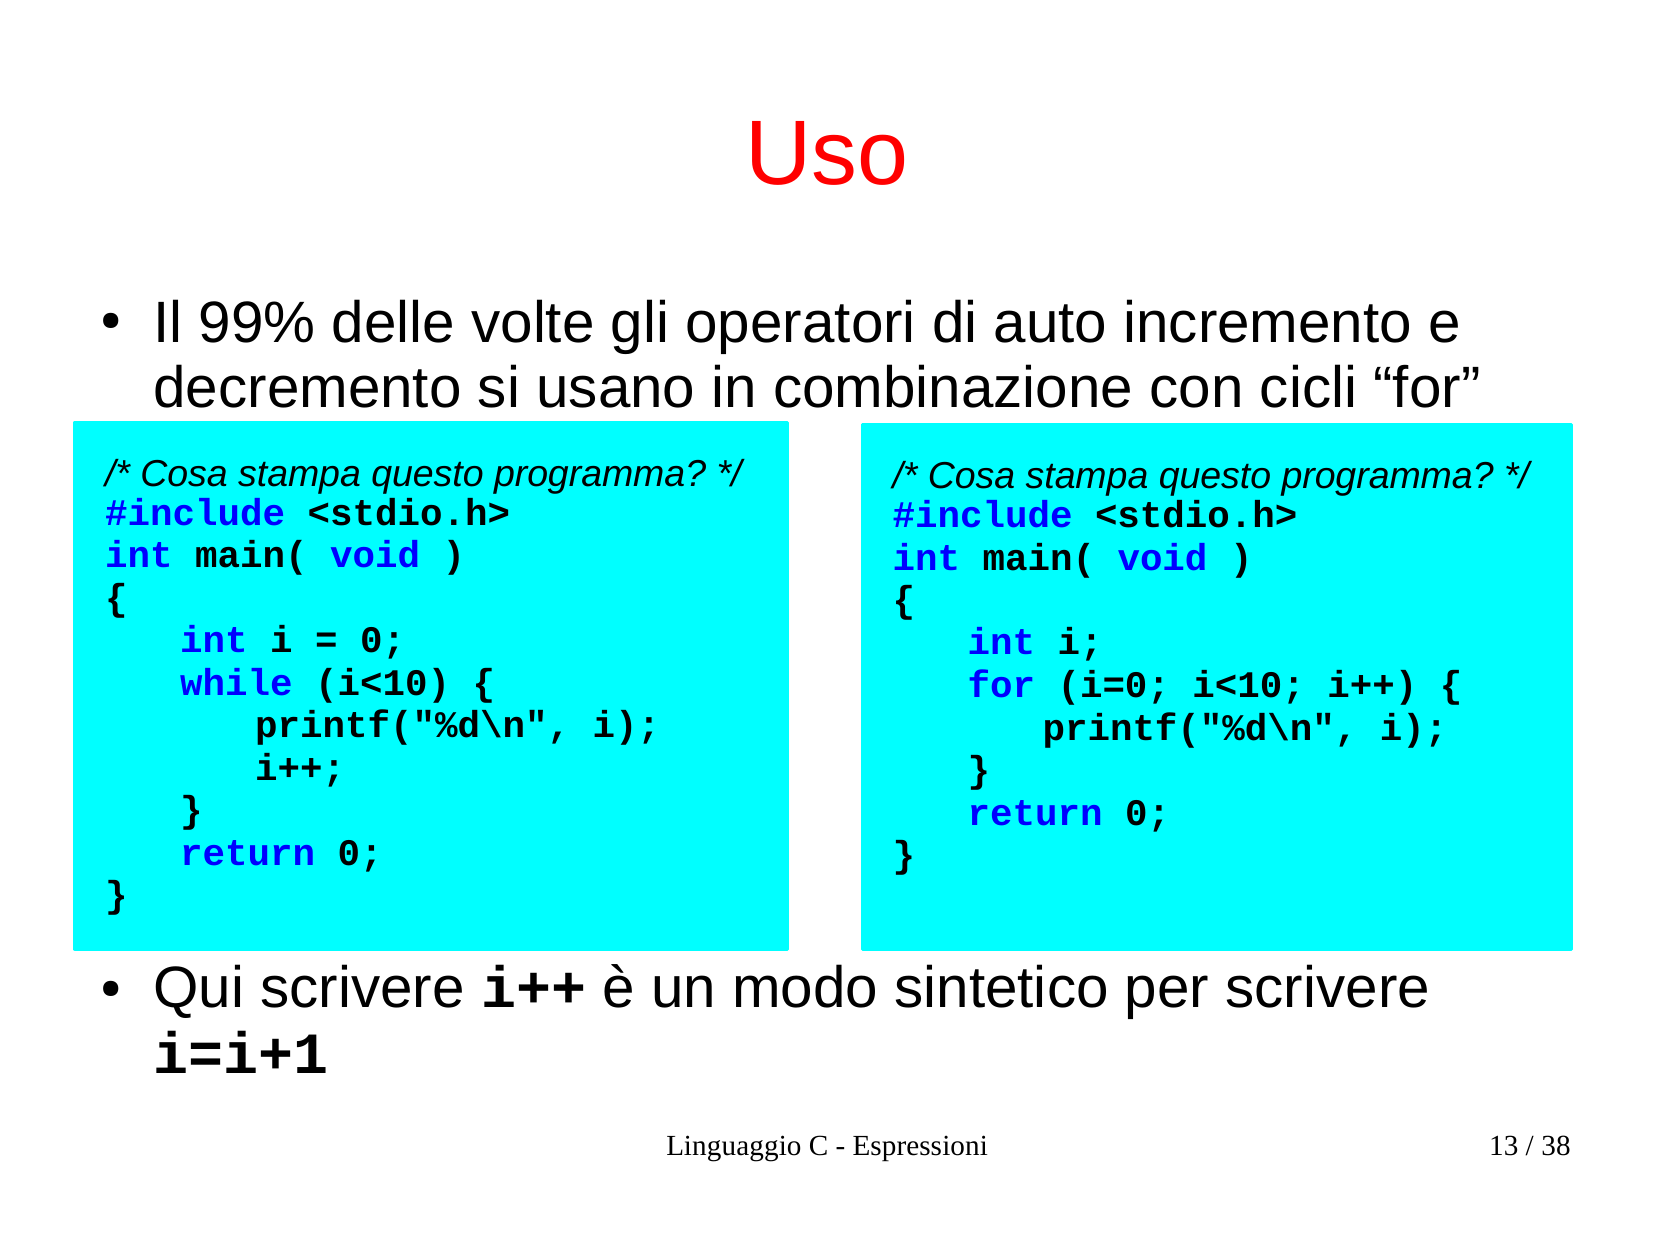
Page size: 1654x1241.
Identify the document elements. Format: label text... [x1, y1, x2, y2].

list Il 99% delle volte gli operatori di auto incremento e decremento si usano in combinazione con cicli “for” Qui scrivere i++ è un modo sintetico per scrivere i=i+1 [82, 290, 1571, 1109]
title Uso [82, 49, 1571, 257]
text_box /* Cosa stampa questo programma? */ #include <stdio.h> int main( void ) { int i; for (i=0; i<10; i++) { printf("%d\n", i); } return 0; } [862, 424, 1572, 950]
text_box /* Cosa stampa questo programma? */ #include <stdio.h> int main( void ) { int i = 0; while (i<10) { printf("%d\n", i); i++; } return 0; } [75, 422, 788, 950]
